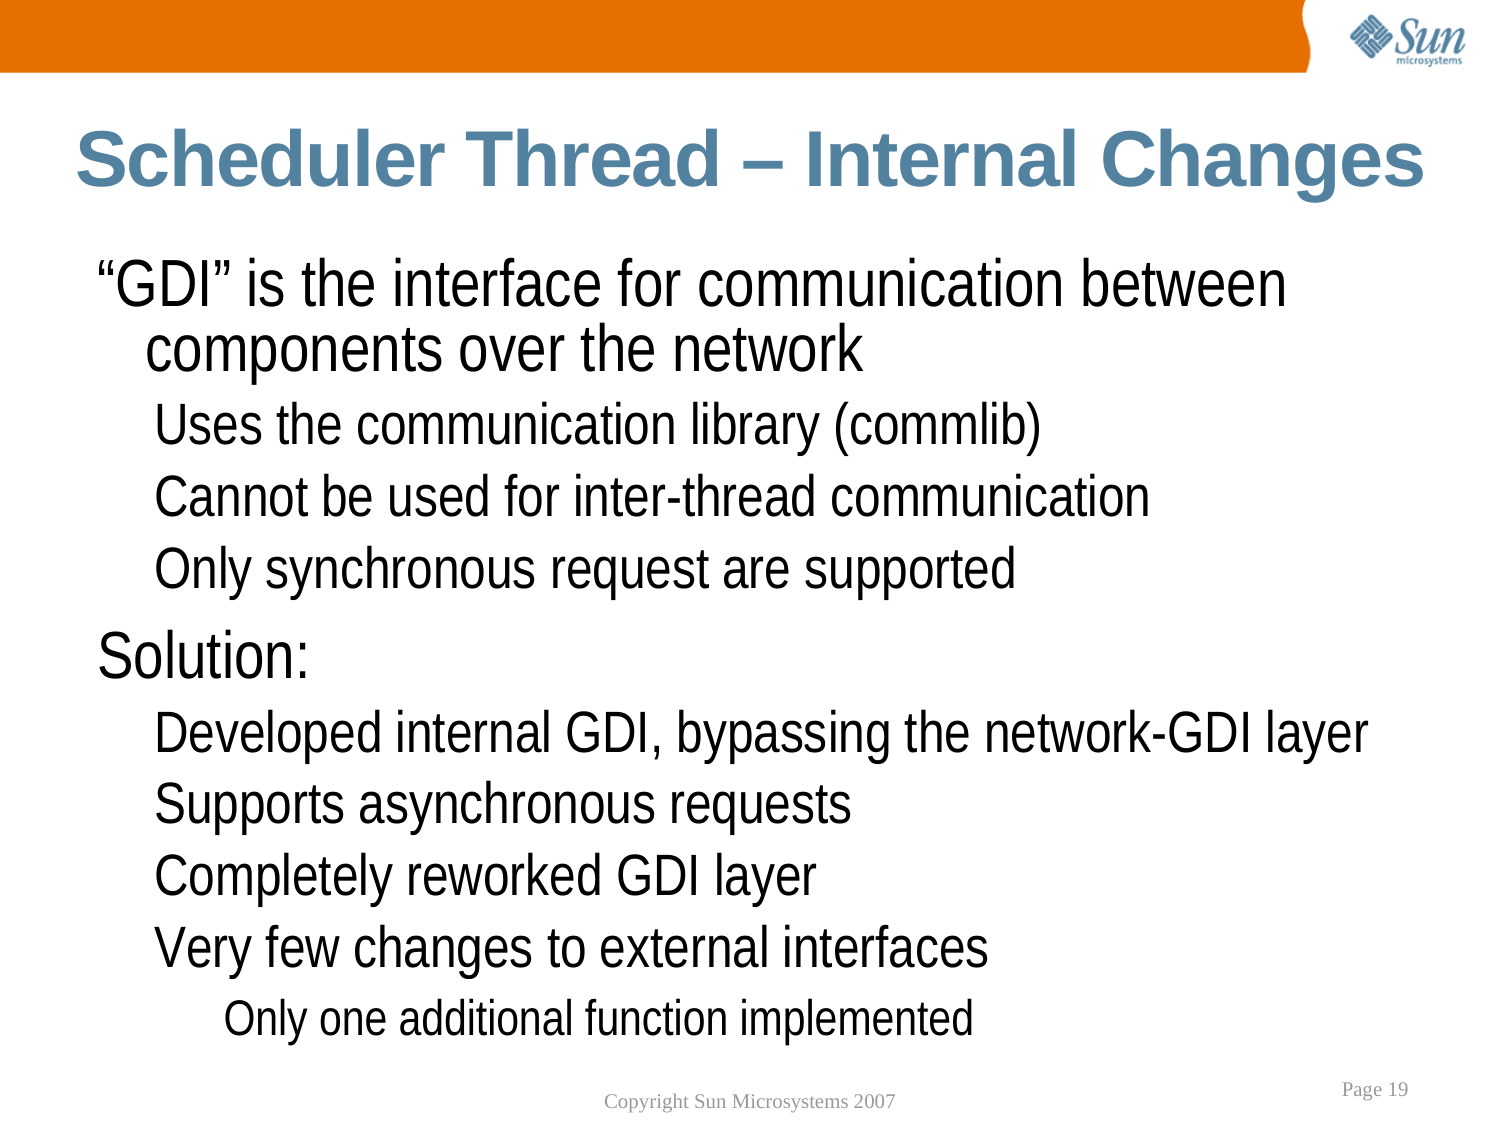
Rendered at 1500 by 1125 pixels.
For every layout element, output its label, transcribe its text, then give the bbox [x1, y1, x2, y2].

list “GDI” is the interface for communication between components over the network Uses the communication library (commlib) Cannot be used for inter-thread communication Only synchronous request are supported Solution: Developed internal GDI, bypassing the network-GDI layer Supports asynchronous requests Completely reworked GDI layer Very few changes to external interfaces Only one additional function implemented [78, 254, 1428, 1049]
title Scheduler Thread – Internal Changes [75, 122, 1438, 228]
picture [0, 0, 1500, 75]
